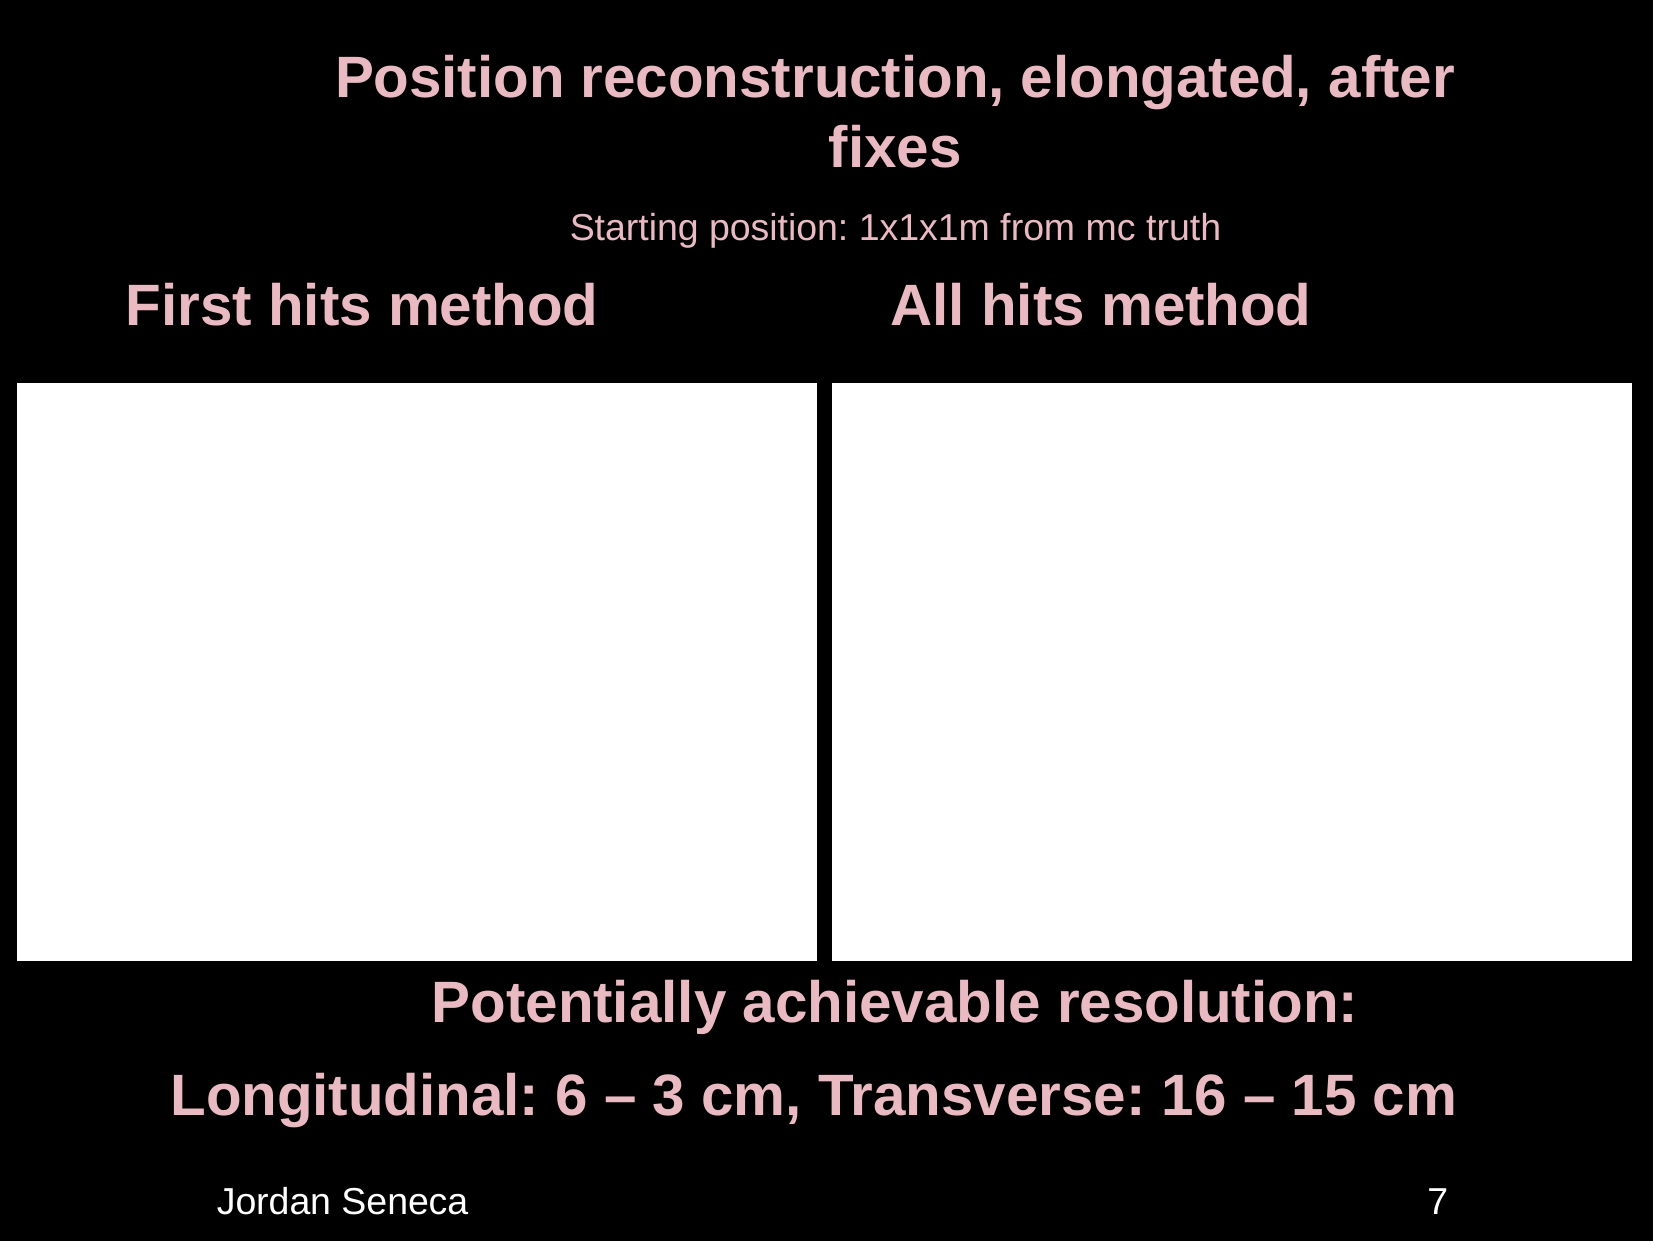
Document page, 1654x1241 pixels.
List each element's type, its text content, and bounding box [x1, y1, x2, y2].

text_box Position reconstruction, elongated, after fixes Starting position: 1x1x1m from mc truth [270, 31, 1486, 255]
text_box First hits method [75, 260, 840, 346]
text_box All hits method [840, 260, 1654, 346]
text_box Potentially achievable resolution: Longitudinal: 6 – 3 cm, Transverse: 16 – 15 cm [120, 956, 1636, 1135]
picture [831, 382, 1632, 956]
picture [16, 382, 817, 961]
